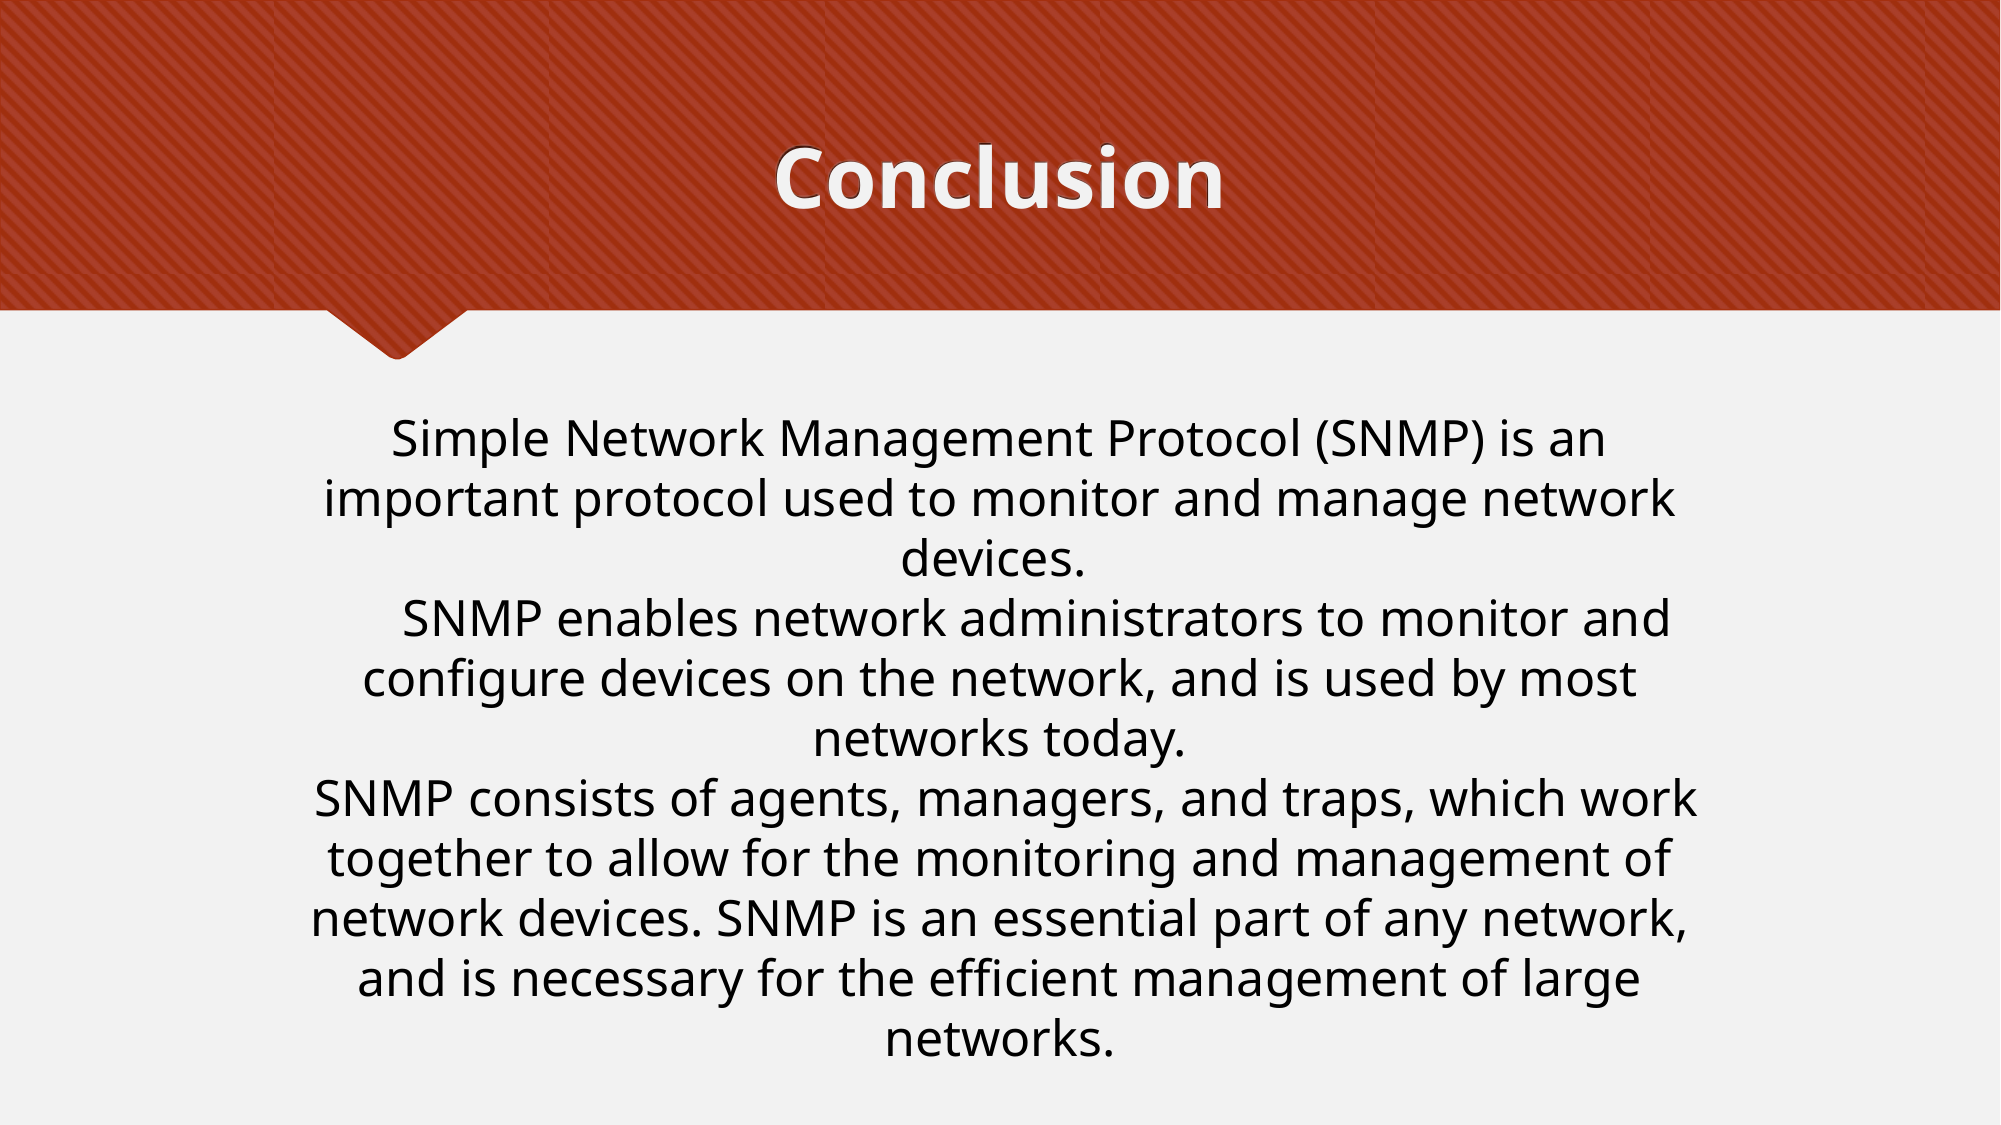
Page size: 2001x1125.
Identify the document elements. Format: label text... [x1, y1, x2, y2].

text_box Simple Network Management Protocol (SNMP) is an important protocol used to monitor and manage network devices. SNMP enables network administrators to monitor and configure devices on the network, and is used by most networks today. SNMP consists of agents, managers, and traps, which work together to allow for the monitoring and management of network devices. SNMP is an essential part of any network, and is necessary for the efficient management of large networks. [271, 399, 1729, 899]
title Conclusion [132, 73, 1868, 233]
